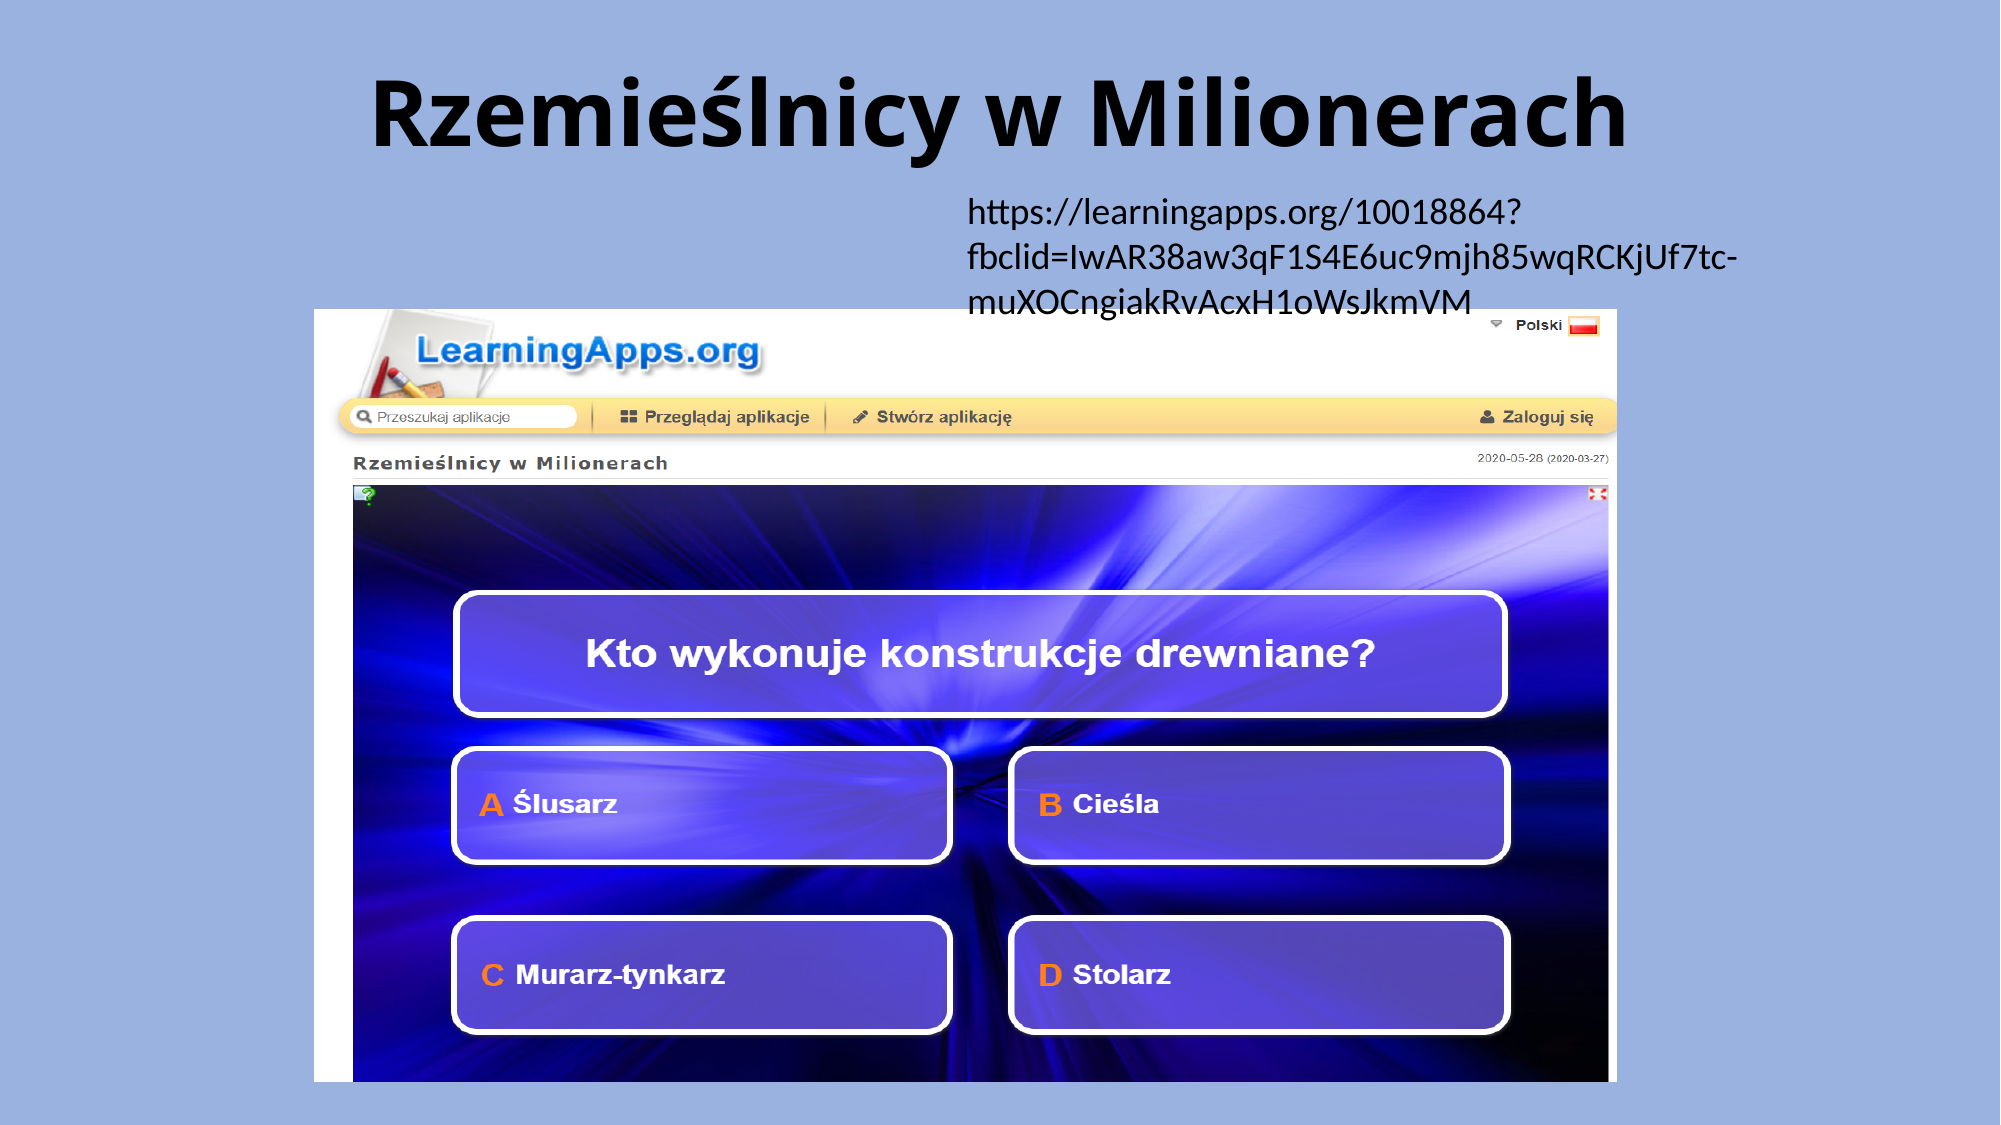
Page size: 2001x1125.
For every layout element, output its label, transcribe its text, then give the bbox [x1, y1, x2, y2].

text_box https://learningapps.org/10018864?fbclid=IwAR38aw3qF1S4E6uc9mjh85wqRCKjUf7tc-muXOCngiakRvAcxH1oWsJkmVM [952, 179, 1953, 330]
title Rzemieślnicy w Milionerach [137, 59, 1863, 278]
picture [314, 309, 1617, 1082]
